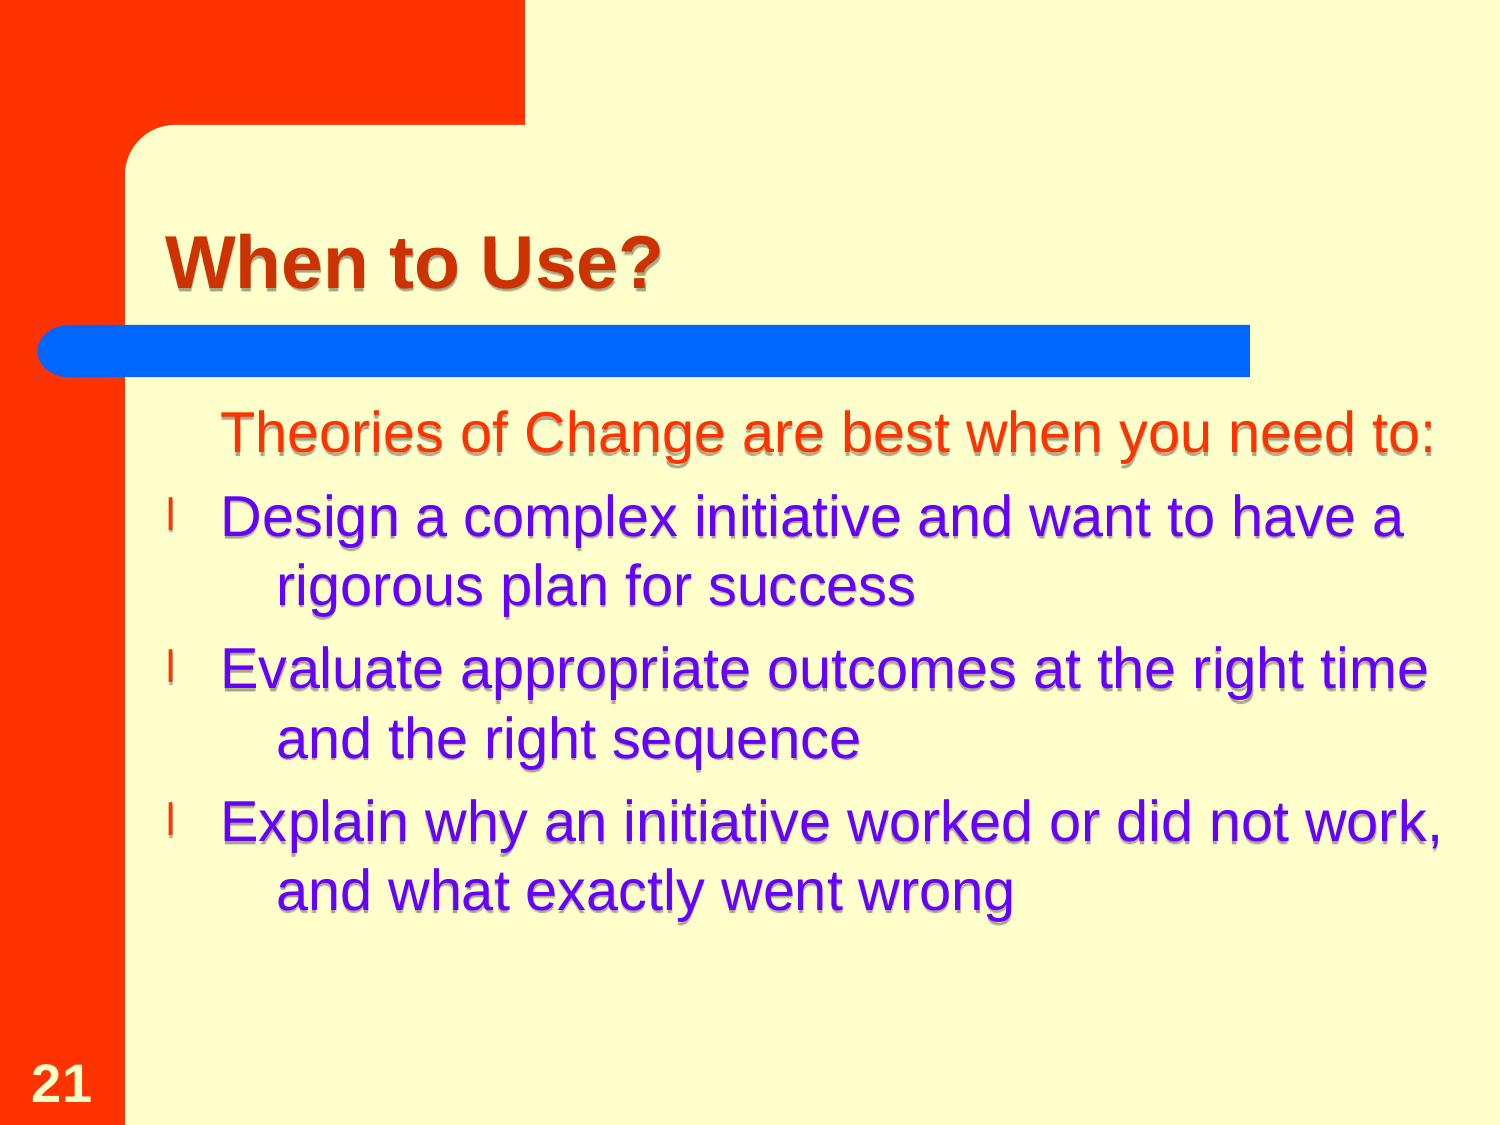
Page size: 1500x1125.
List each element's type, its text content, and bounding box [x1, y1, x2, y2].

list Theories of Change are best when you need to: Design a complex initiative and want to have a rigorous plan for success Evaluate appropriate outcomes at the right time and the right sequence Explain why an initiative worked or did not work, and what exactly went wrong [150, 387, 1463, 1001]
text_box [13, 1040, 111, 1121]
title When to Use? [150, 125, 1463, 313]
